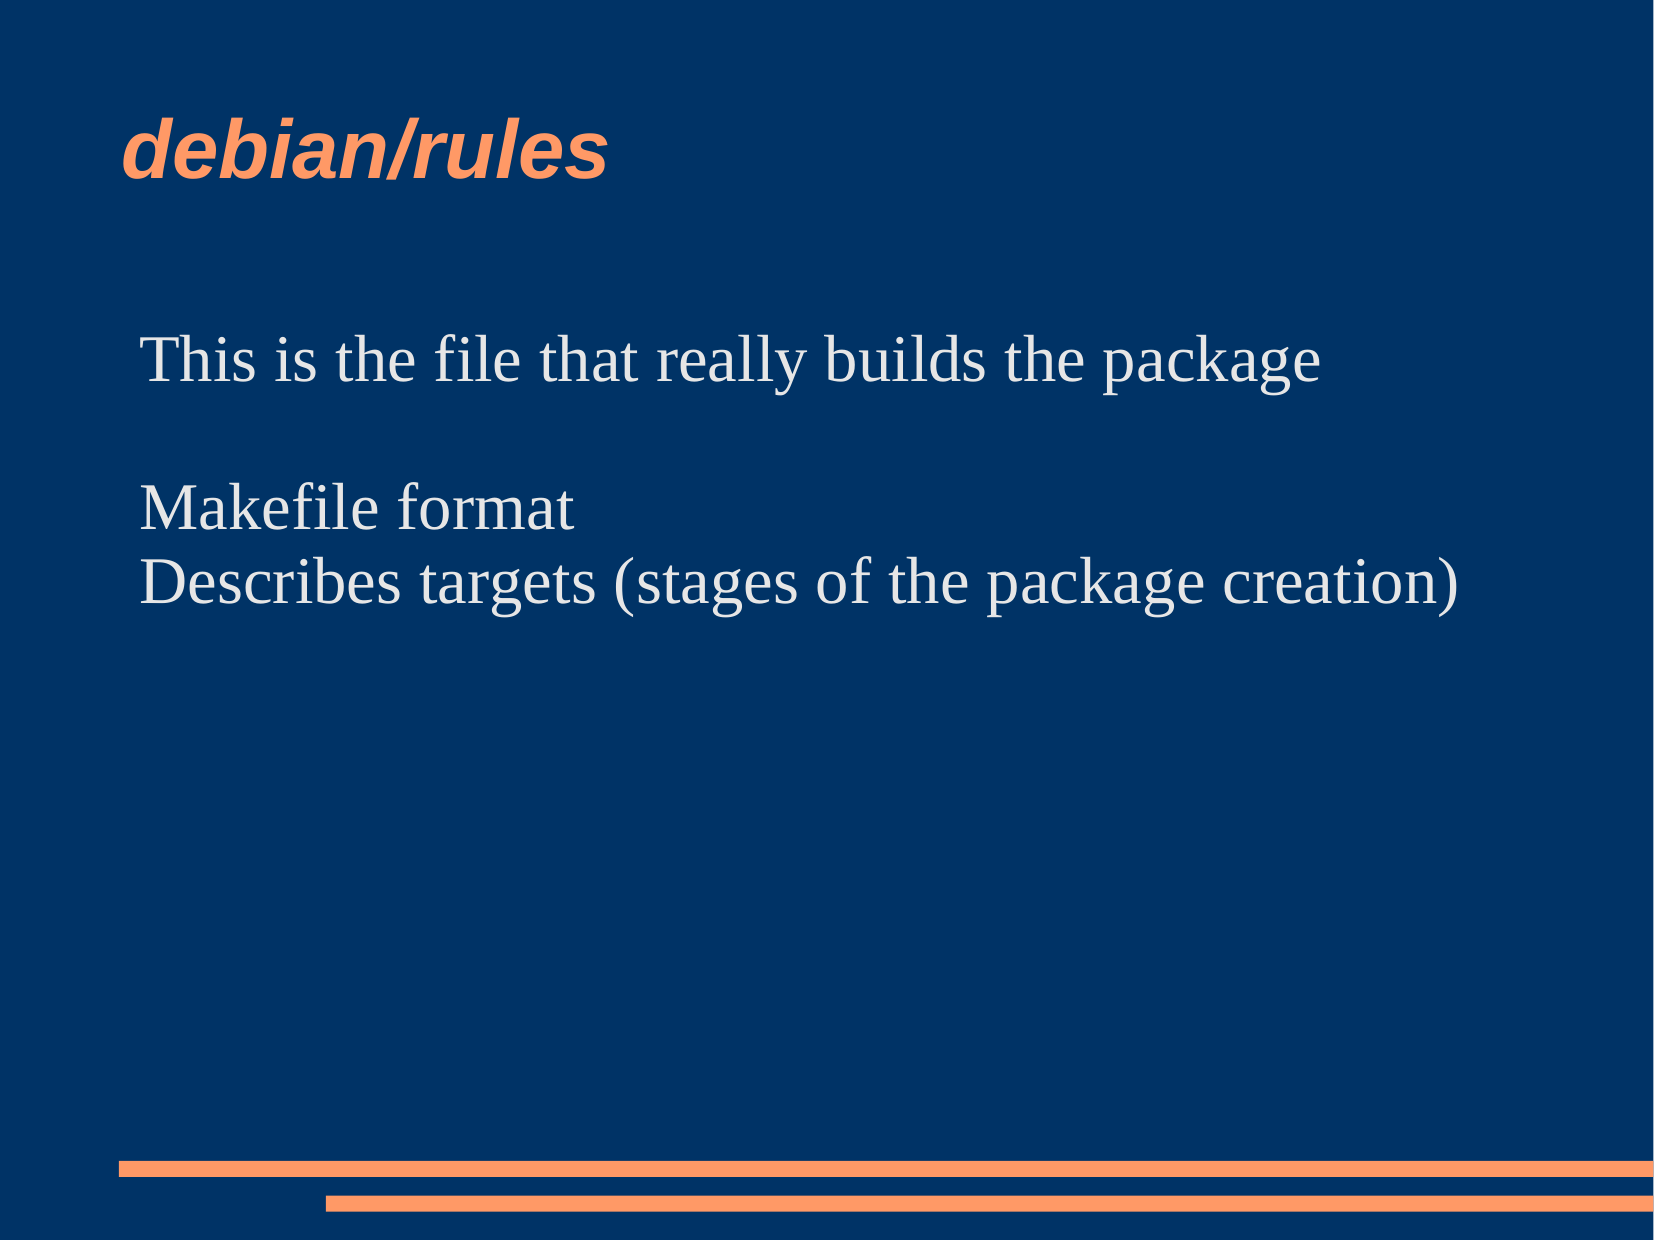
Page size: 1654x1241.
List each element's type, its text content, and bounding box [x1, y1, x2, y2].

title debian/rules [121, 53, 1534, 247]
list This is the file that really builds the package Makefile format Describes targets (stages of the package creation) [121, 322, 1561, 1118]
